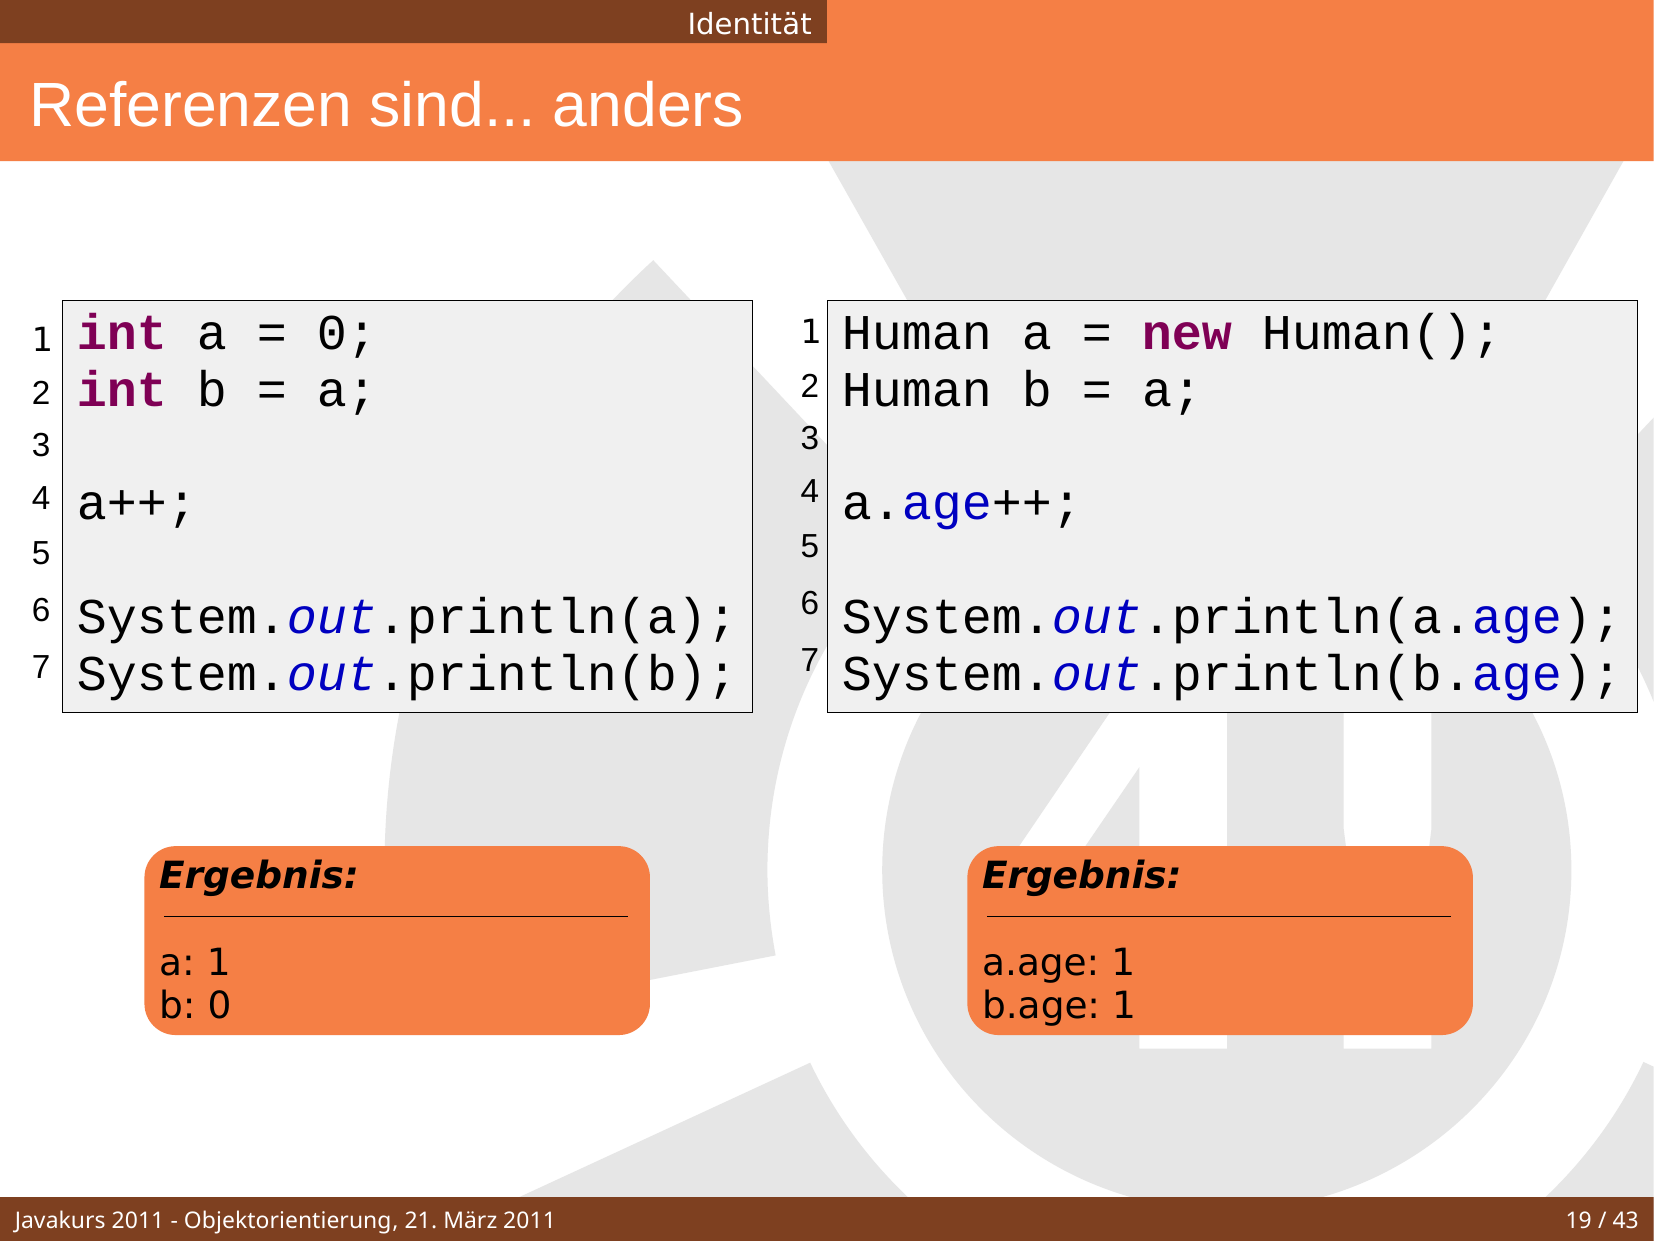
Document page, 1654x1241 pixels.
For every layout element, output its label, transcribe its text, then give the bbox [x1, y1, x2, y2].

table_cell 2 [17, 366, 55, 419]
table_header 1 [17, 313, 55, 366]
table_cell 2 [786, 359, 824, 412]
table_cell 5 [786, 517, 824, 574]
table_cell 3 [786, 412, 824, 464]
table_cell 3 [17, 419, 55, 471]
table_cell 7 [786, 632, 824, 689]
text_box Identität [29, 0, 827, 50]
table_cell 4 [786, 464, 824, 517]
text_box Human a = new Human(); Human b = a; a.age++; System.out.println(a.age); System.out.println(b.age); [827, 300, 1638, 696]
table_cell 6 [17, 581, 55, 639]
table_header 1 [786, 306, 824, 359]
text_box int a = 0; int b = a; a++; System.out.println(a); System.out.println(b); [62, 300, 753, 699]
text_box Ergebnis: a.age: 1 b.age: 1 [967, 846, 1473, 1036]
table_cell 7 [17, 639, 55, 696]
text_box Ergebnis: a: 1 b: 0 [144, 846, 650, 1036]
title Referenzen sind... anders [29, 67, 1595, 143]
table_cell 5 [17, 524, 55, 581]
table_cell 4 [17, 471, 55, 524]
table_cell 6 [786, 574, 824, 632]
